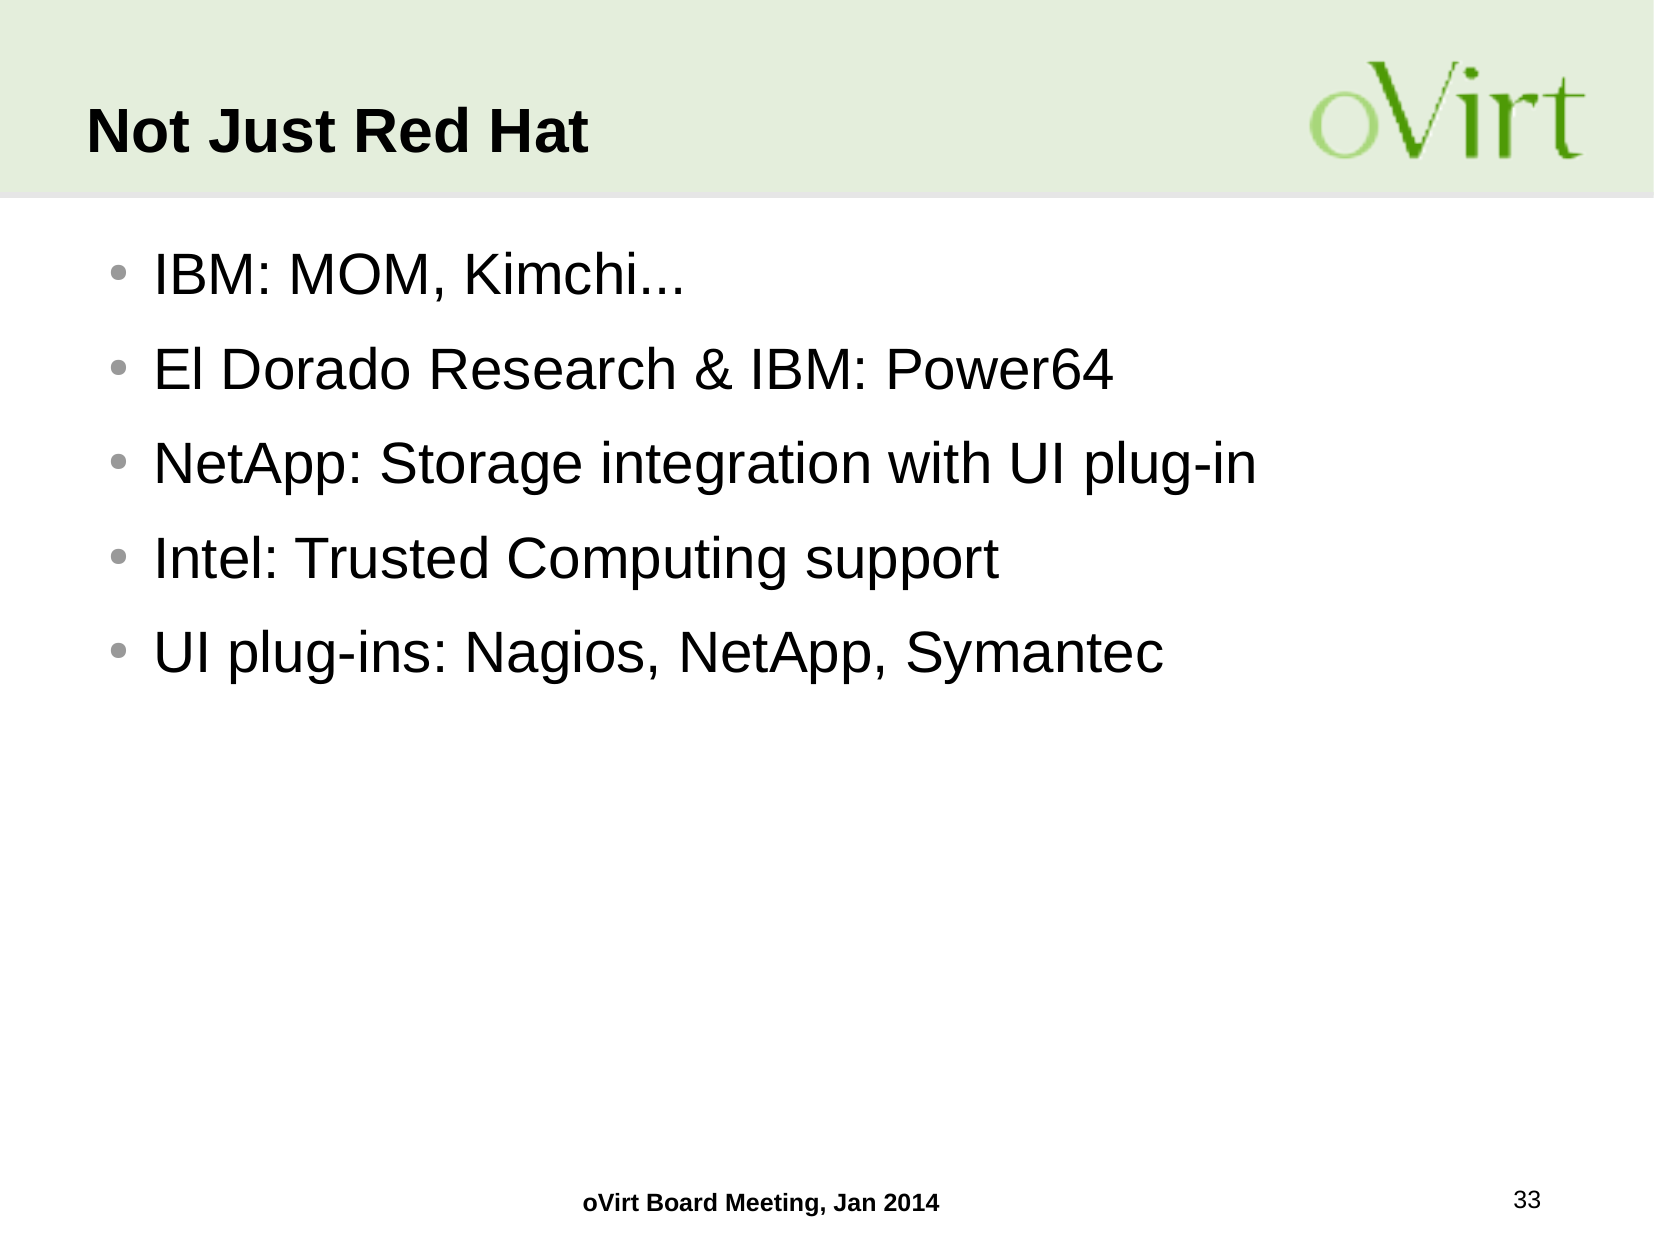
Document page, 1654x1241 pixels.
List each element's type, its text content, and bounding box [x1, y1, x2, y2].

title Not Just Red Hat [86, 36, 1307, 225]
list IBM: MOM, Kimchi... El Dorado Research & IBM: Power64 NetApp: Storage integration with UI plug-in Intel: Trusted Computing support UI plug-ins: Nagios, NetApp, Symantec [93, 241, 1582, 932]
picture [1307, 36, 1613, 180]
